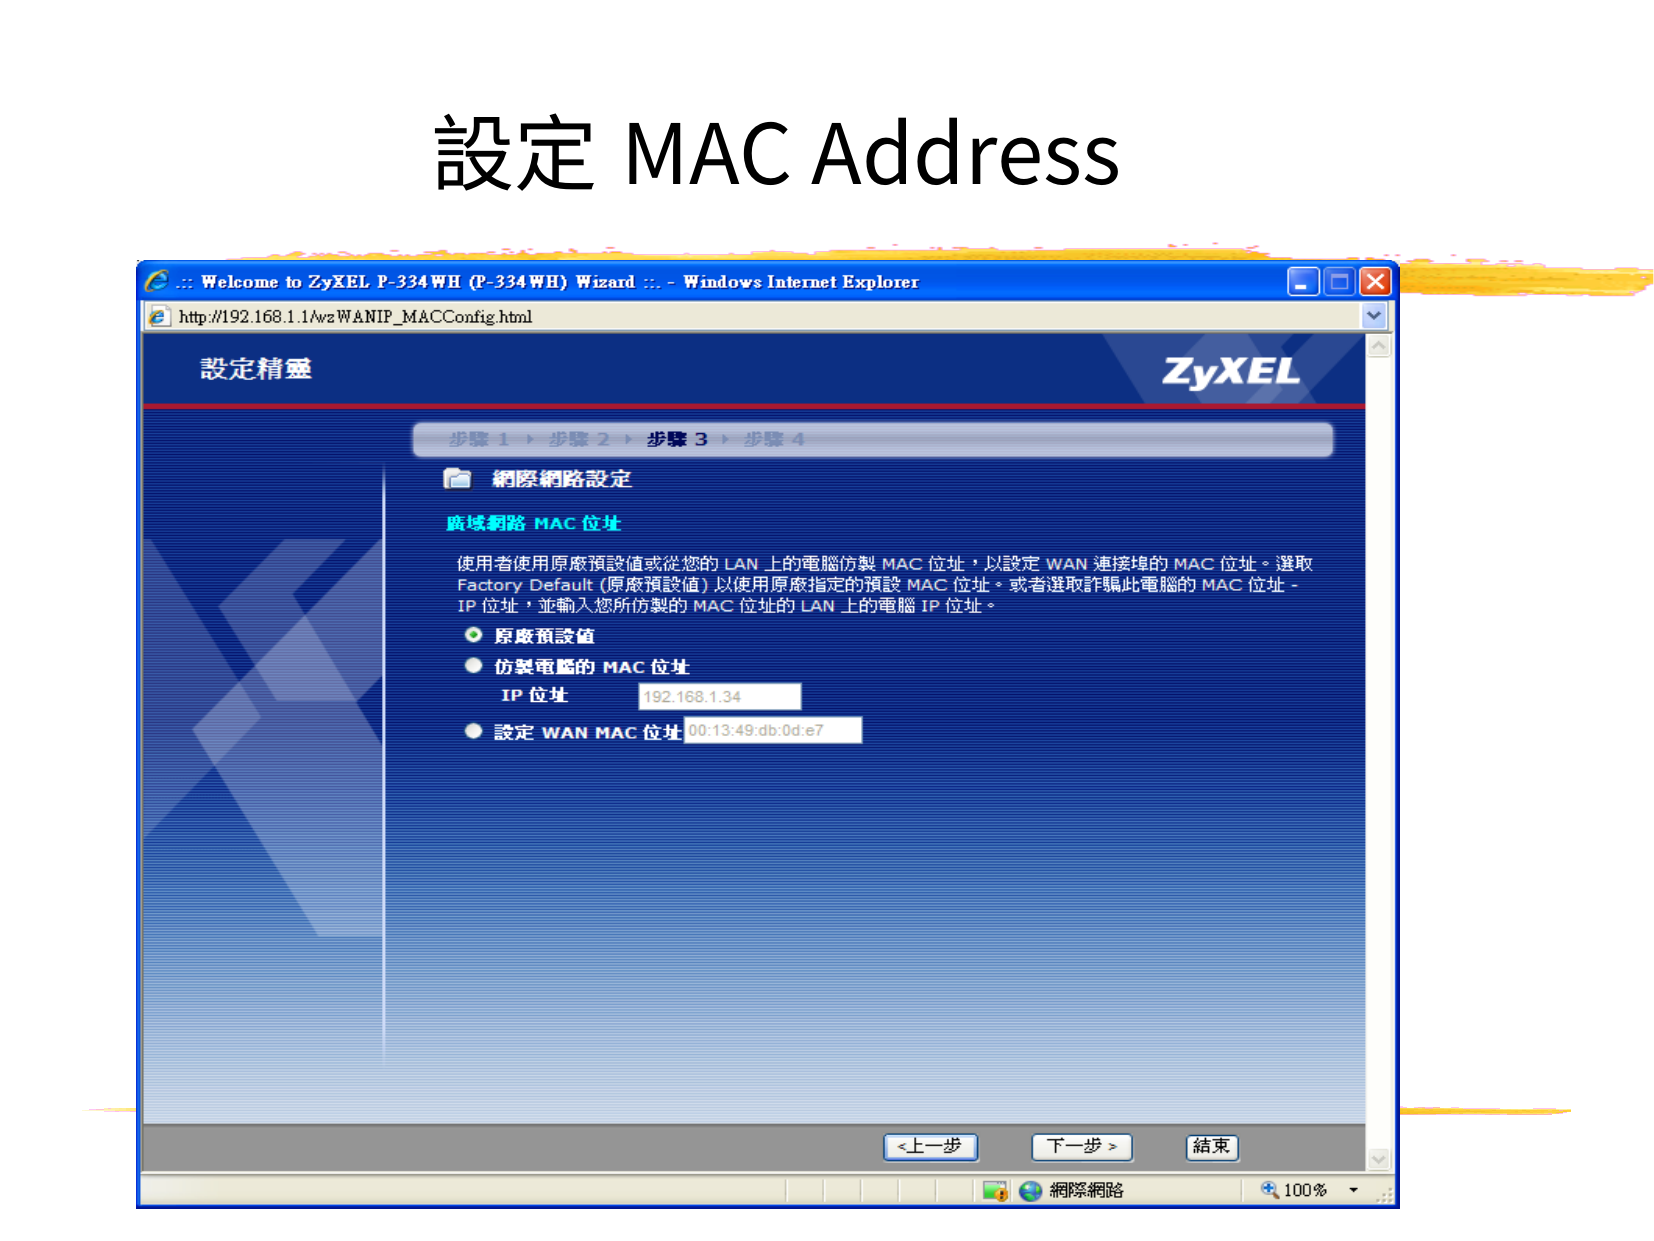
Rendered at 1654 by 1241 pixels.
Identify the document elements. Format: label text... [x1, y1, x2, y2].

title 設定MAC Address [73, 41, 1479, 249]
picture [82, 237, 1654, 1209]
